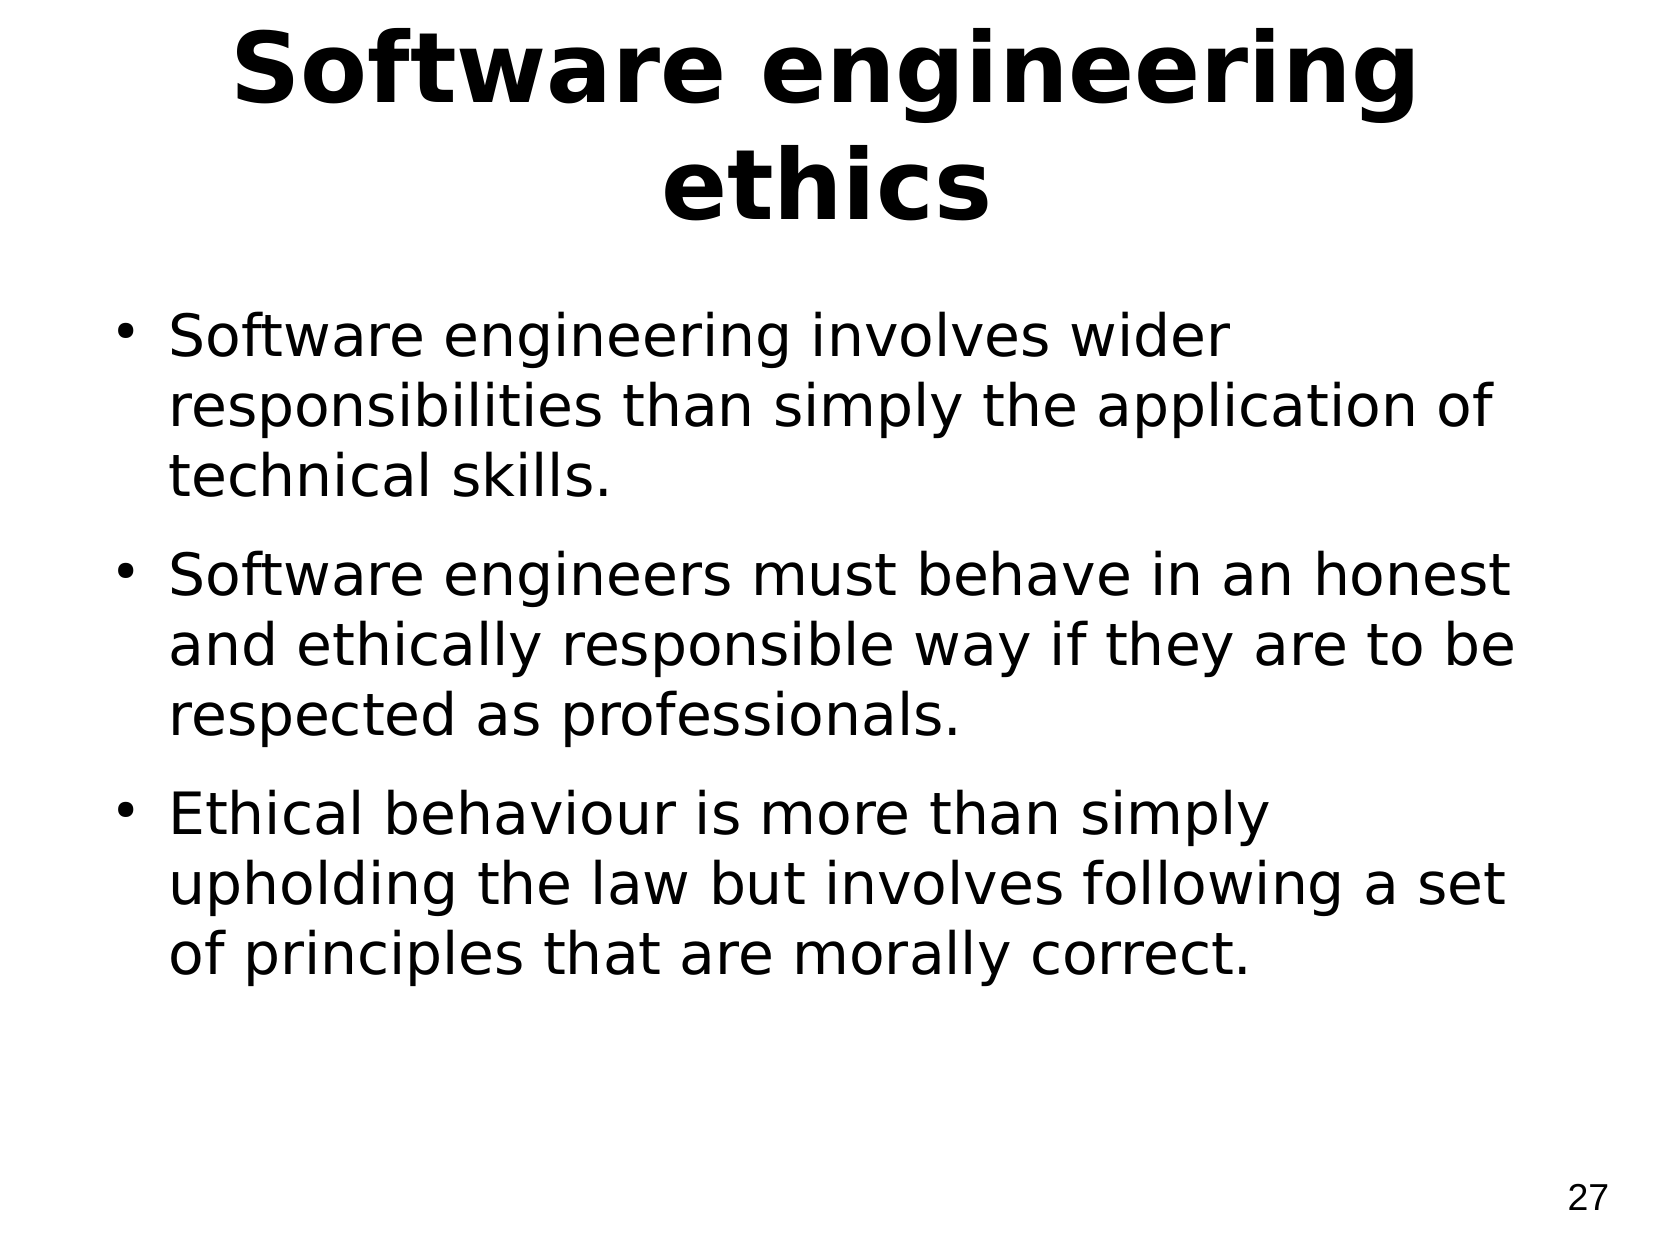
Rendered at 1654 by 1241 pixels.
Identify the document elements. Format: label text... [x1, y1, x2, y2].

title Software engineering ethics [82, 49, 1571, 195]
list Software engineering involves wider responsibilities than simply the application of technical skills. Software engineers must behave in an honest and ethically responsible way if they are to be respected as professionals. Ethical behaviour is more than simply upholding the law but involves following a set of principles that are morally correct. [82, 290, 1571, 1010]
